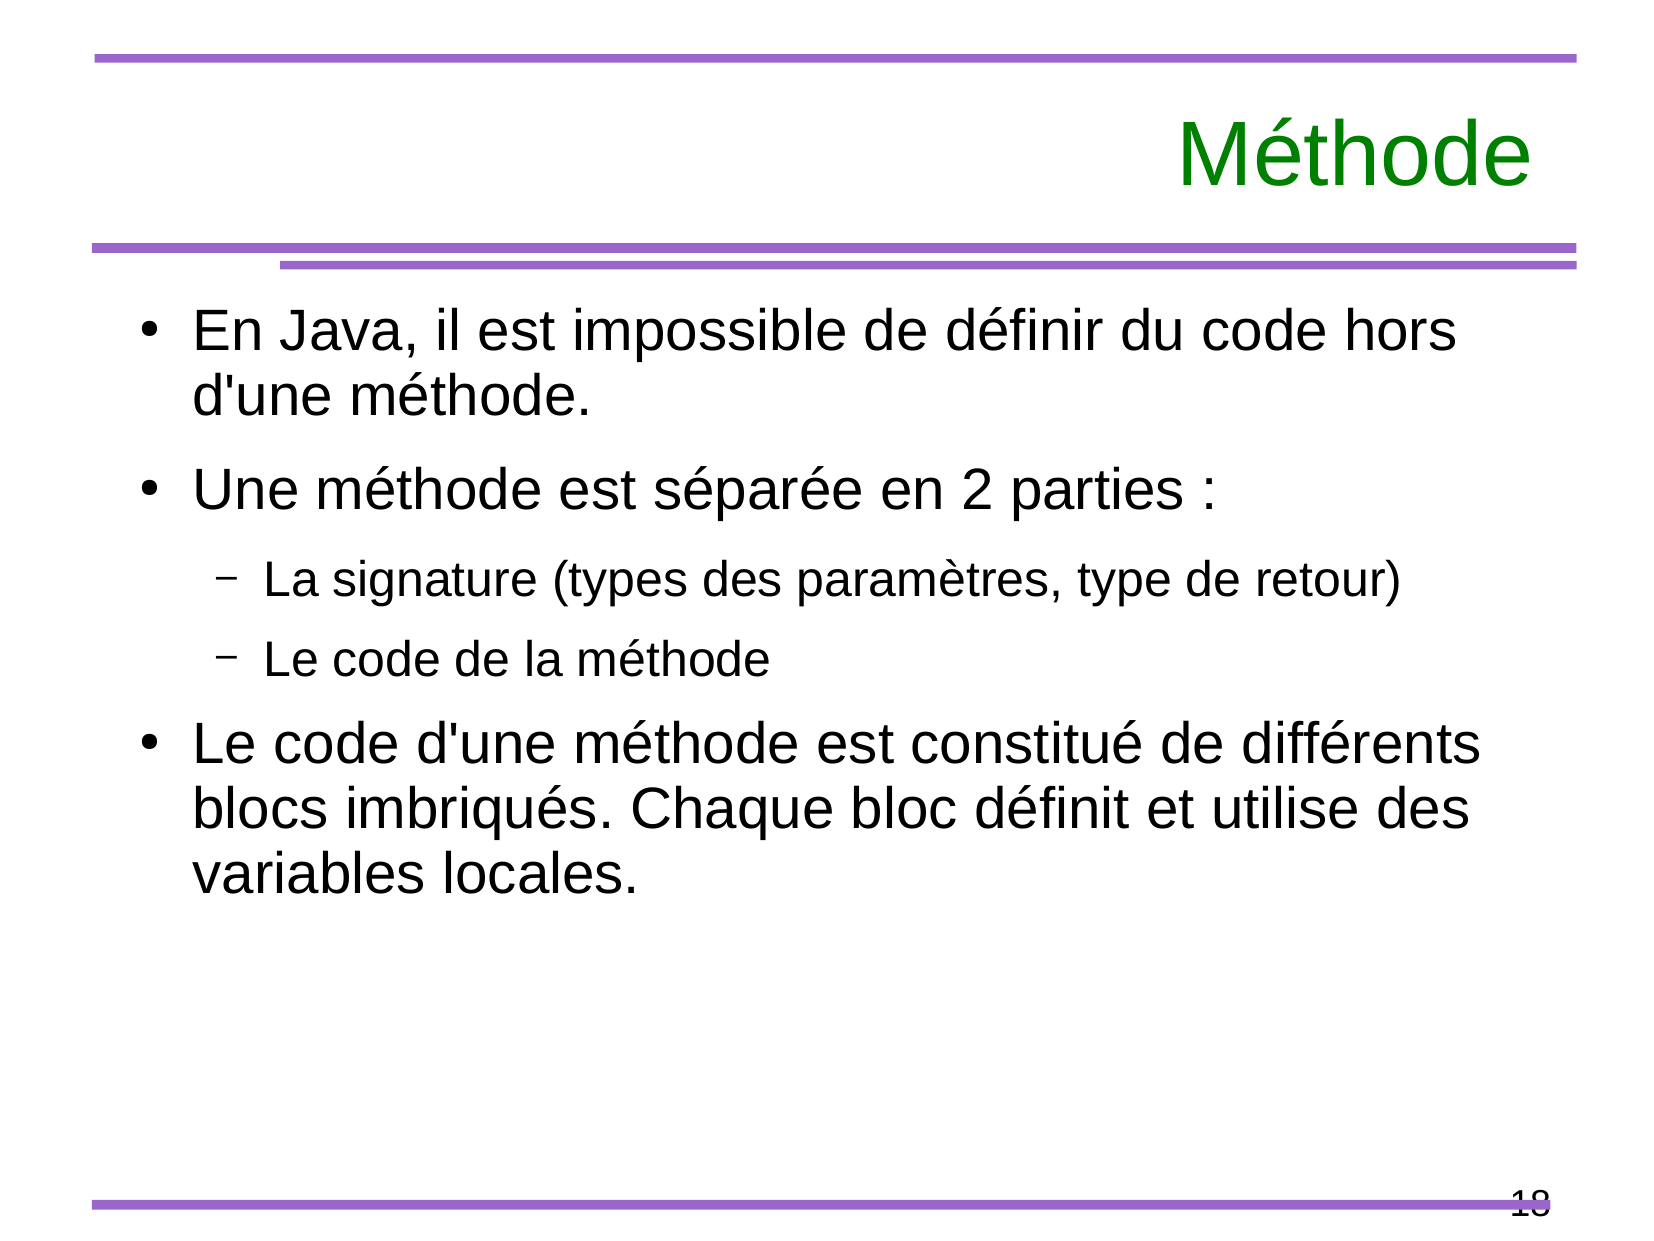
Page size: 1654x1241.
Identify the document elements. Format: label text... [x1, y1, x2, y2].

title Méthode [121, 49, 1534, 257]
list En Java, il est impossible de définir du code hors d'une méthode. Une méthode est séparée en 2 parties : La signature (types des paramètres, type de retour) Le code de la méthode Le code d'une méthode est constitué de différents blocs imbriqués. Chaque bloc définit et utilise des variables locales. [121, 297, 1534, 1168]
